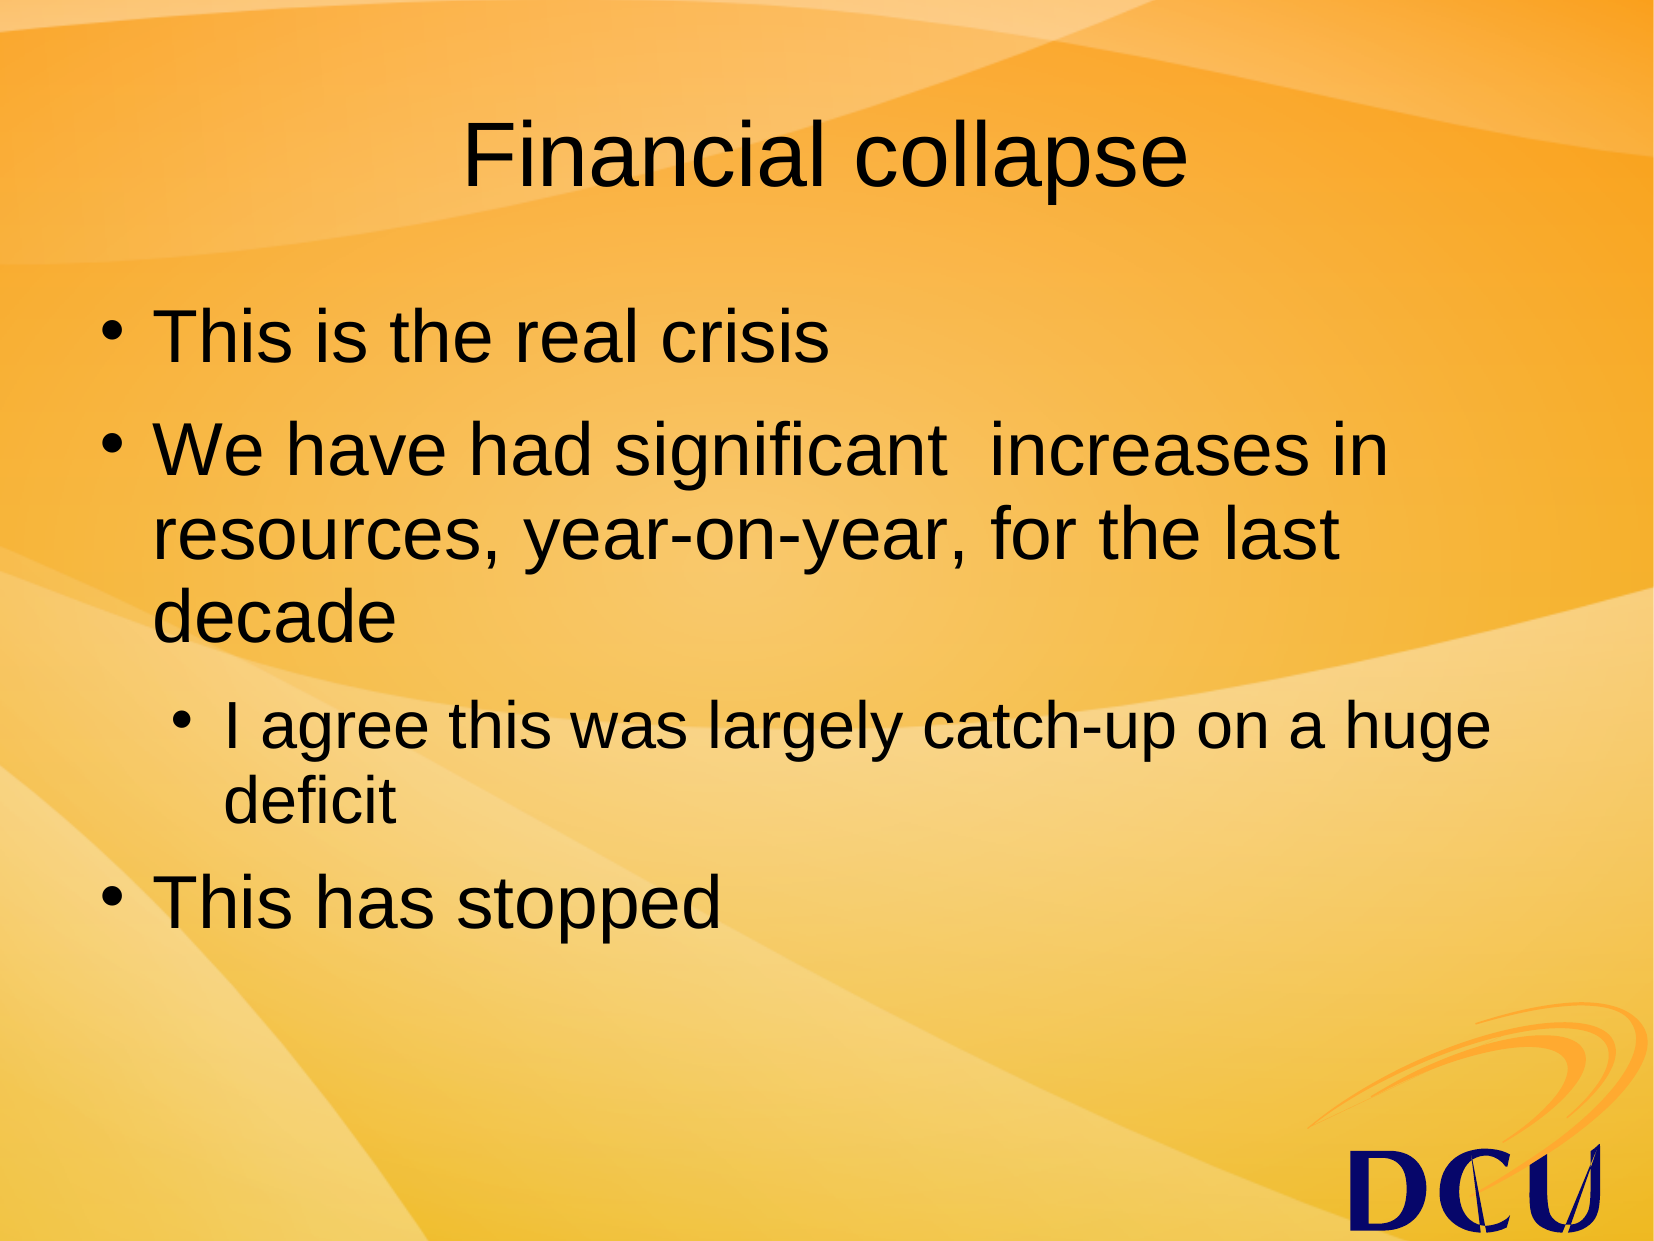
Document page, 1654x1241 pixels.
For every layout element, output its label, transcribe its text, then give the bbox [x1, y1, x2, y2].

title Financial collapse [82, 49, 1571, 257]
picture [0, 0, 1654, 1241]
list This is the real crisis We have had significant increases in resources, year-on-year, for the last decade I agree this was largely catch-up on a huge deficit This has stopped [82, 290, 1571, 1109]
